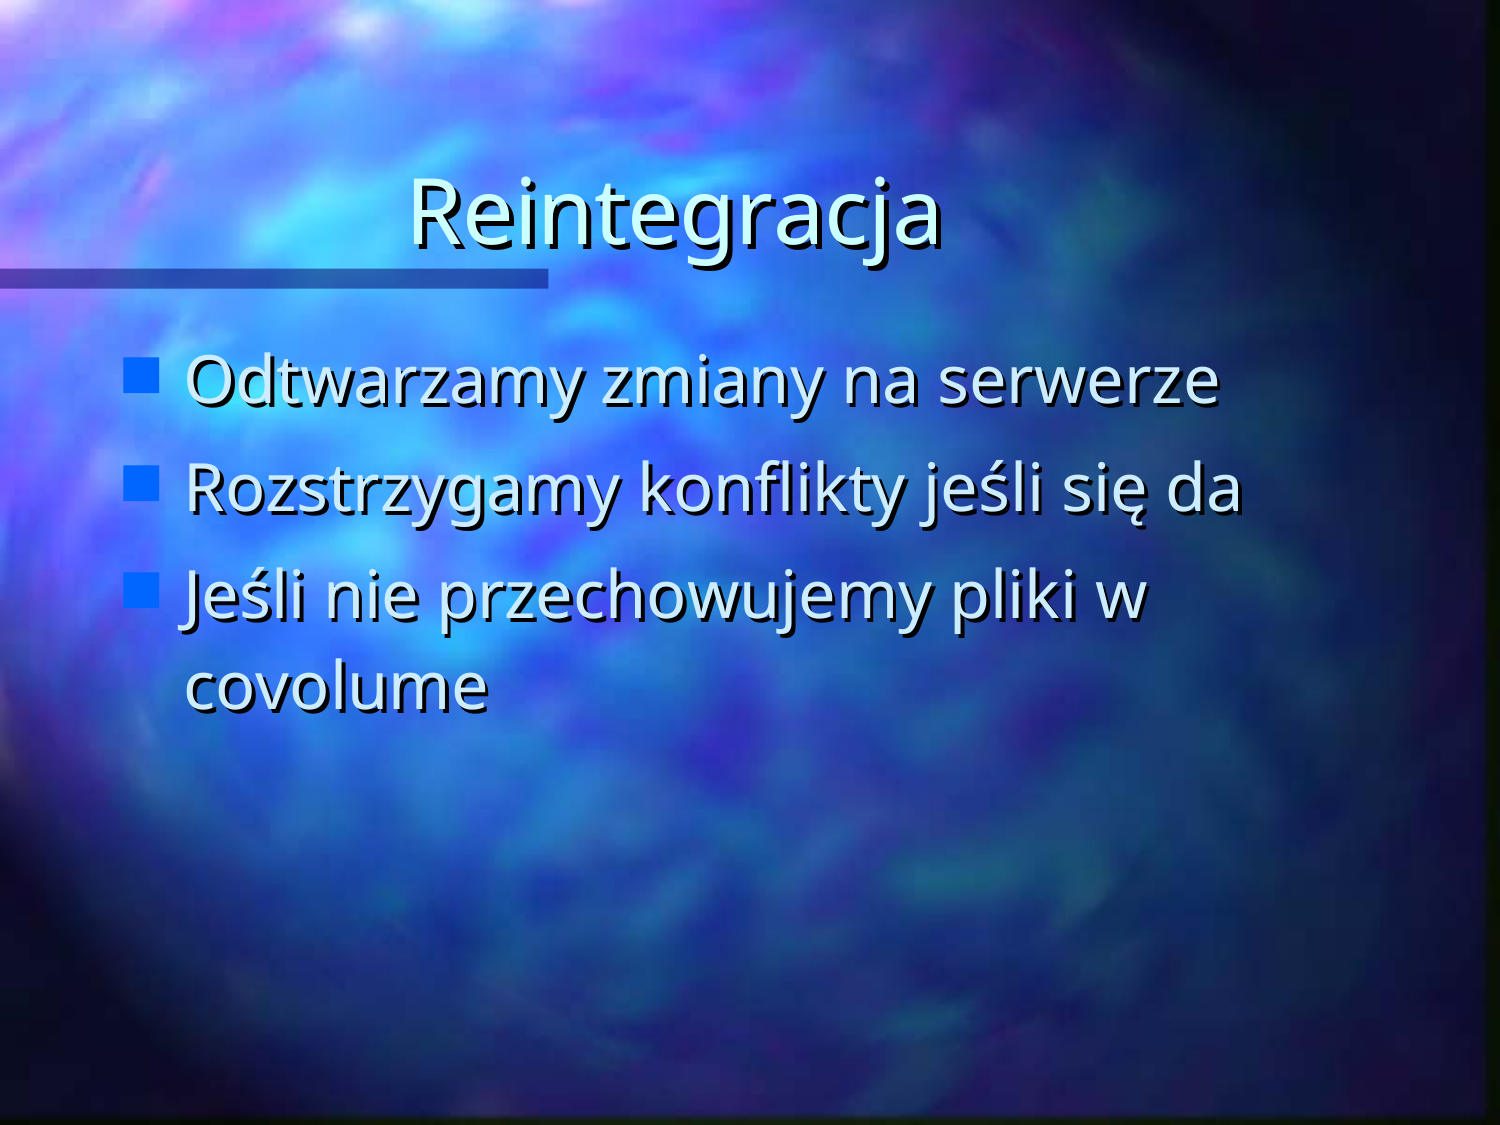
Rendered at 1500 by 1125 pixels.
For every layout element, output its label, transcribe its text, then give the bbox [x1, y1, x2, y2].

picture [0, 0, 1500, 1125]
list Odtwarzamy zmiany na serwerze Rozstrzygamy konflikty jeśli się da Jeśli nie przechowujemy pliki w covolume [112, 324, 1388, 1001]
title Reintegracja [37, 74, 1313, 275]
